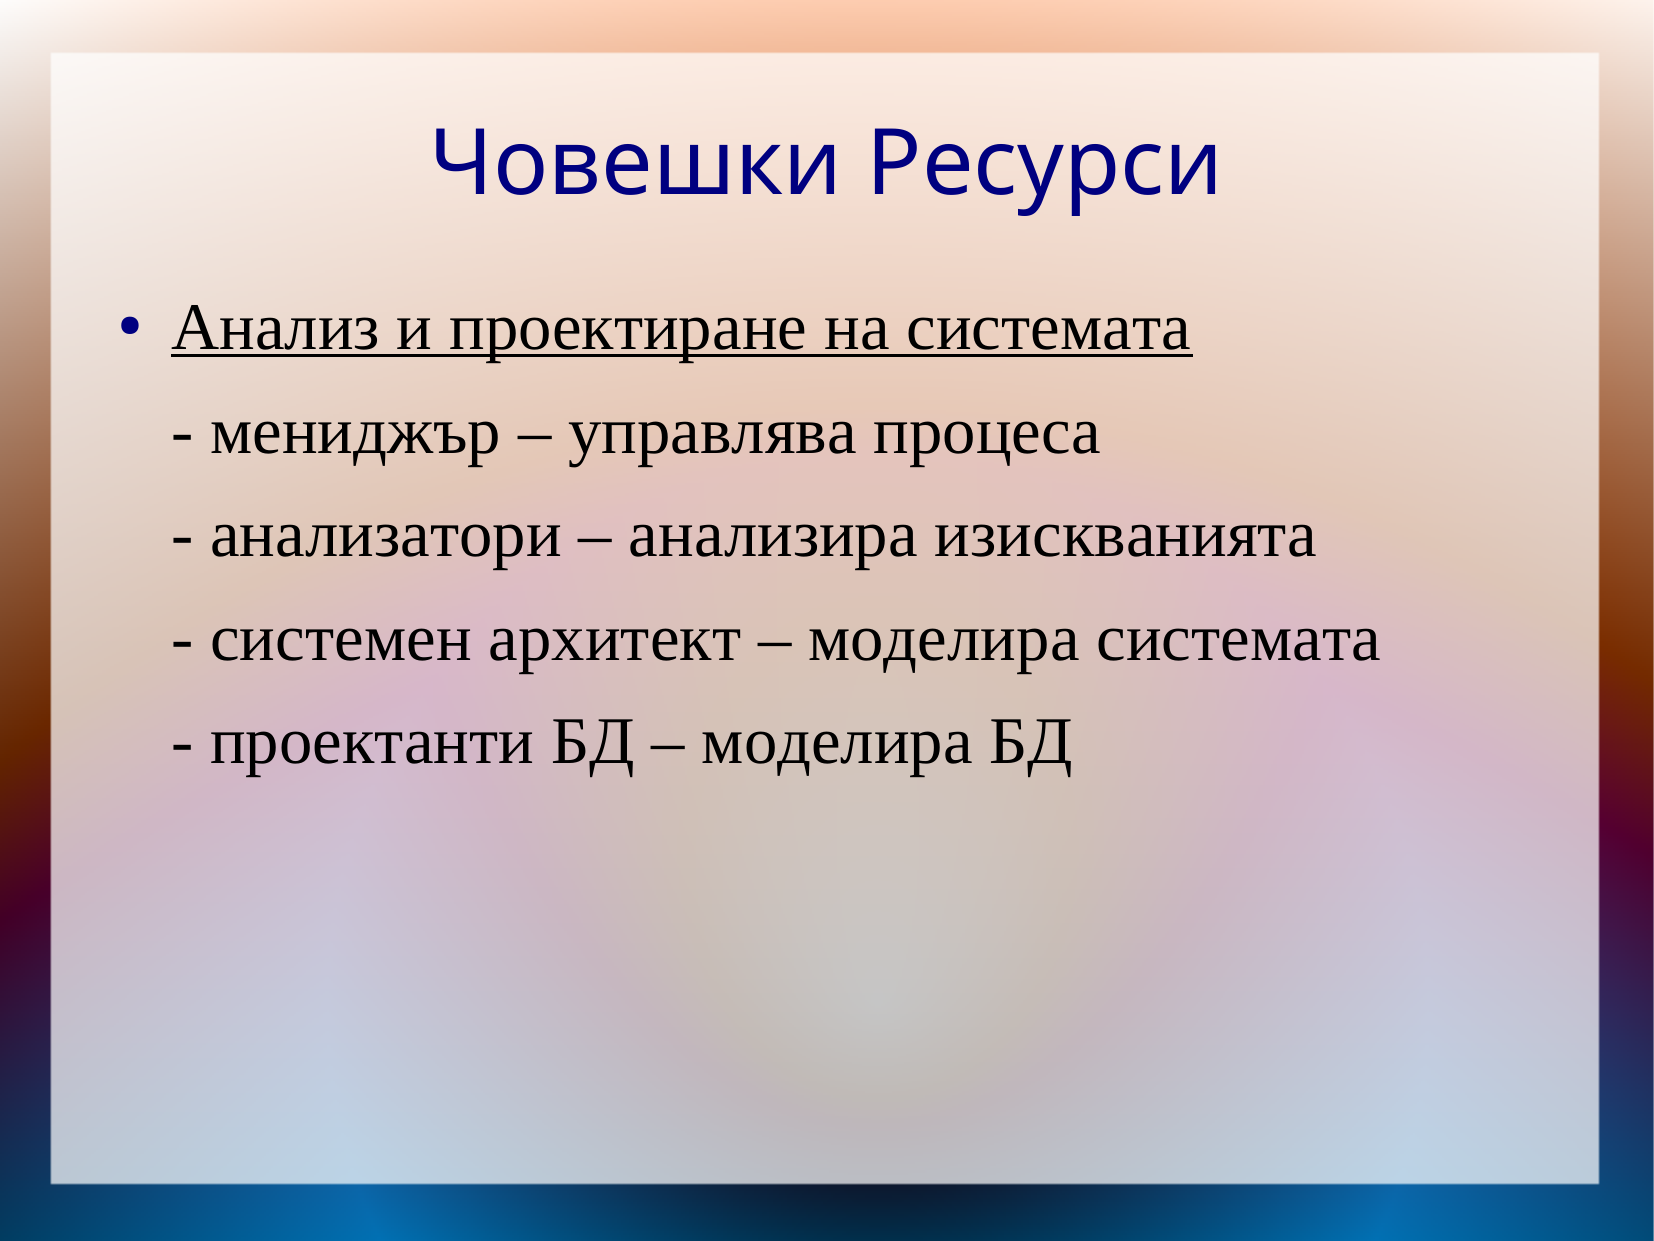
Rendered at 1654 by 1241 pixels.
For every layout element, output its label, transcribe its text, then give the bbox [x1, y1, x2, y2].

title Човешки Ресурси [82, 55, 1571, 263]
picture [0, 0, 1654, 1241]
list Анализ и проектиране на системата - мениджър – управлява процеса - анализатори – анализира изискванията - системен архитект – моделира системата - проектанти БД – моделира БД [82, 290, 1571, 1034]
